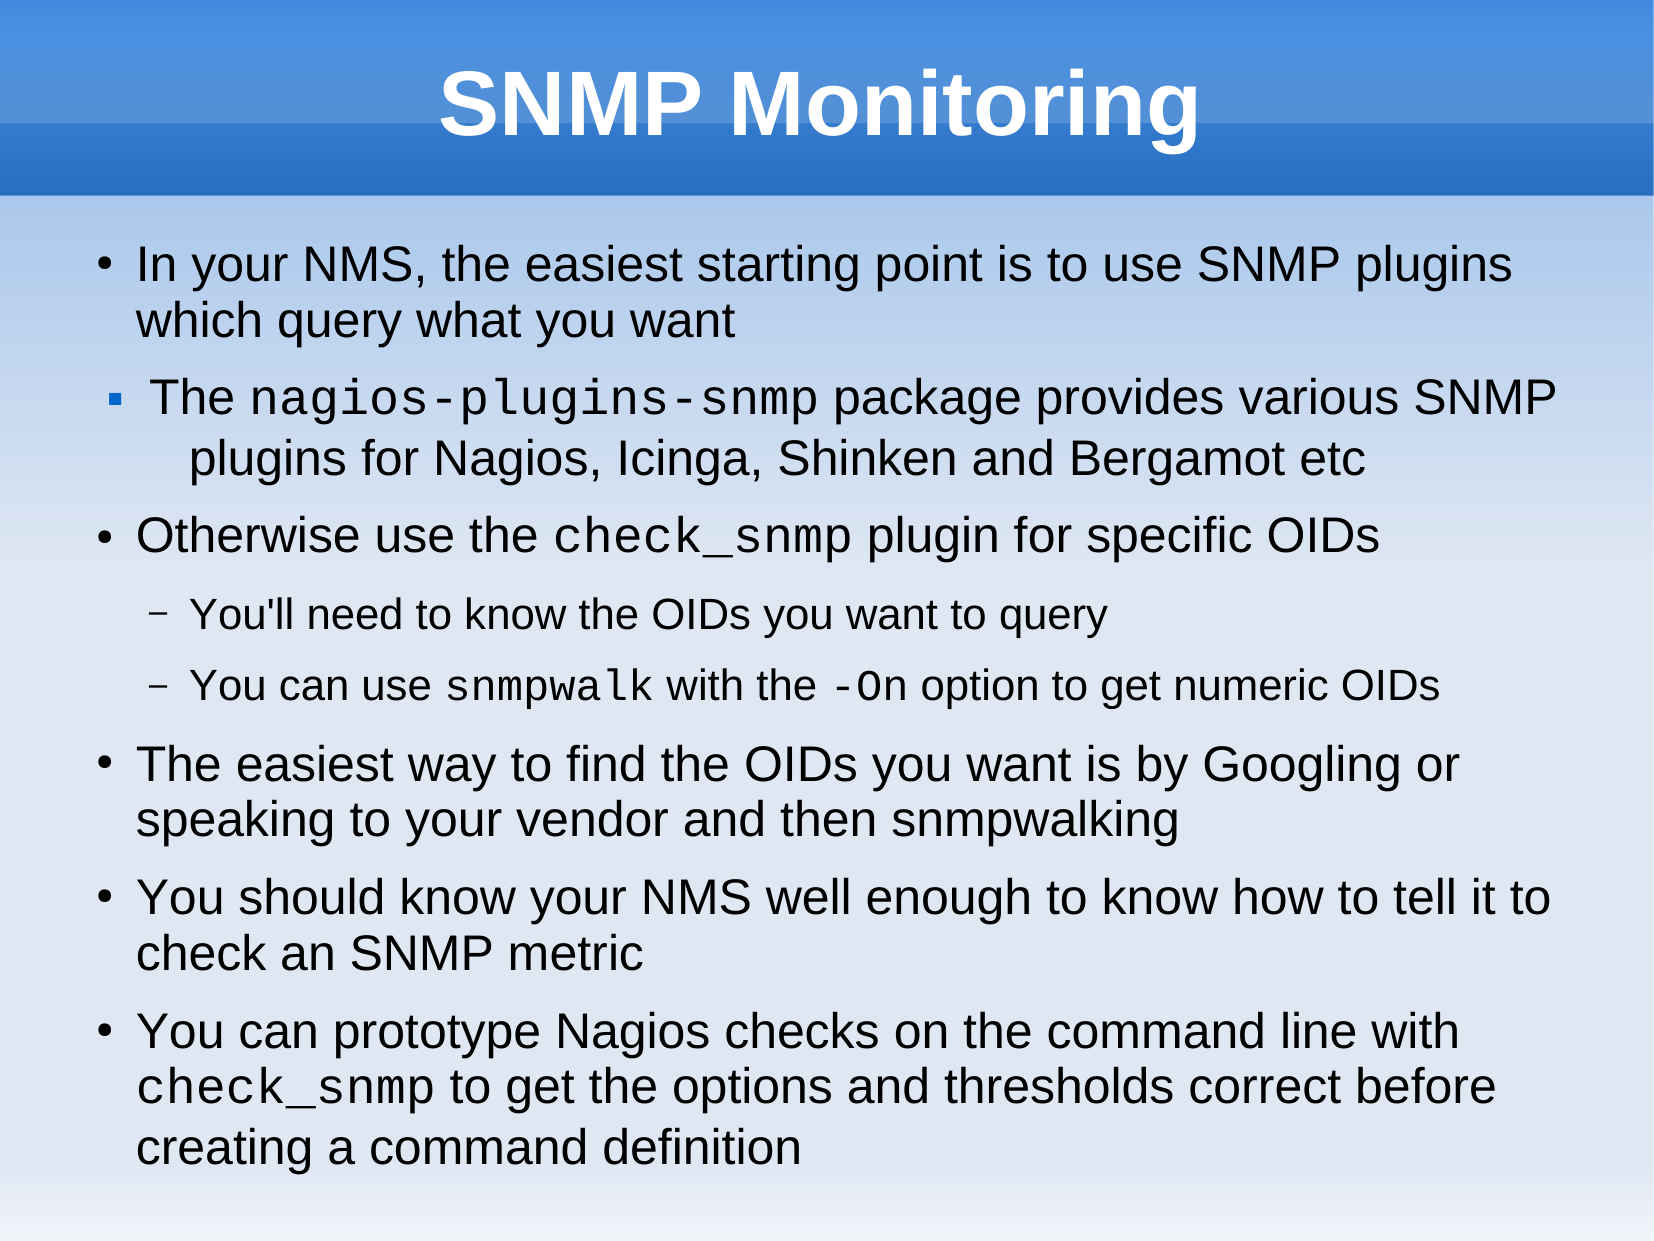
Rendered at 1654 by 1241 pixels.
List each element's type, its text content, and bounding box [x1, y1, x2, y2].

picture [0, 0, 1654, 1241]
title SNMP Monitoring [76, 0, 1565, 208]
list In your NMS, the easiest starting point is to use SNMP plugins which query what you want The nagios-plugins-snmp package provides various SNMP plugins for Nagios, Icinga, Shinken and Bergamot etc Otherwise use the check_snmp plugin for specific OIDs You'll need to know the OIDs you want to query You can use snmpwalk with the -On option to get numeric OIDs The easiest way to find the OIDs you want is by Googling or speaking to your vendor and then snmpwalking You should know your NMS well enough to know how to tell it to check an SNMP metric You can prototype Nagios checks on the command line with check_snmp to get the options and thresholds correct before creating a command definition [82, 236, 1571, 1182]
